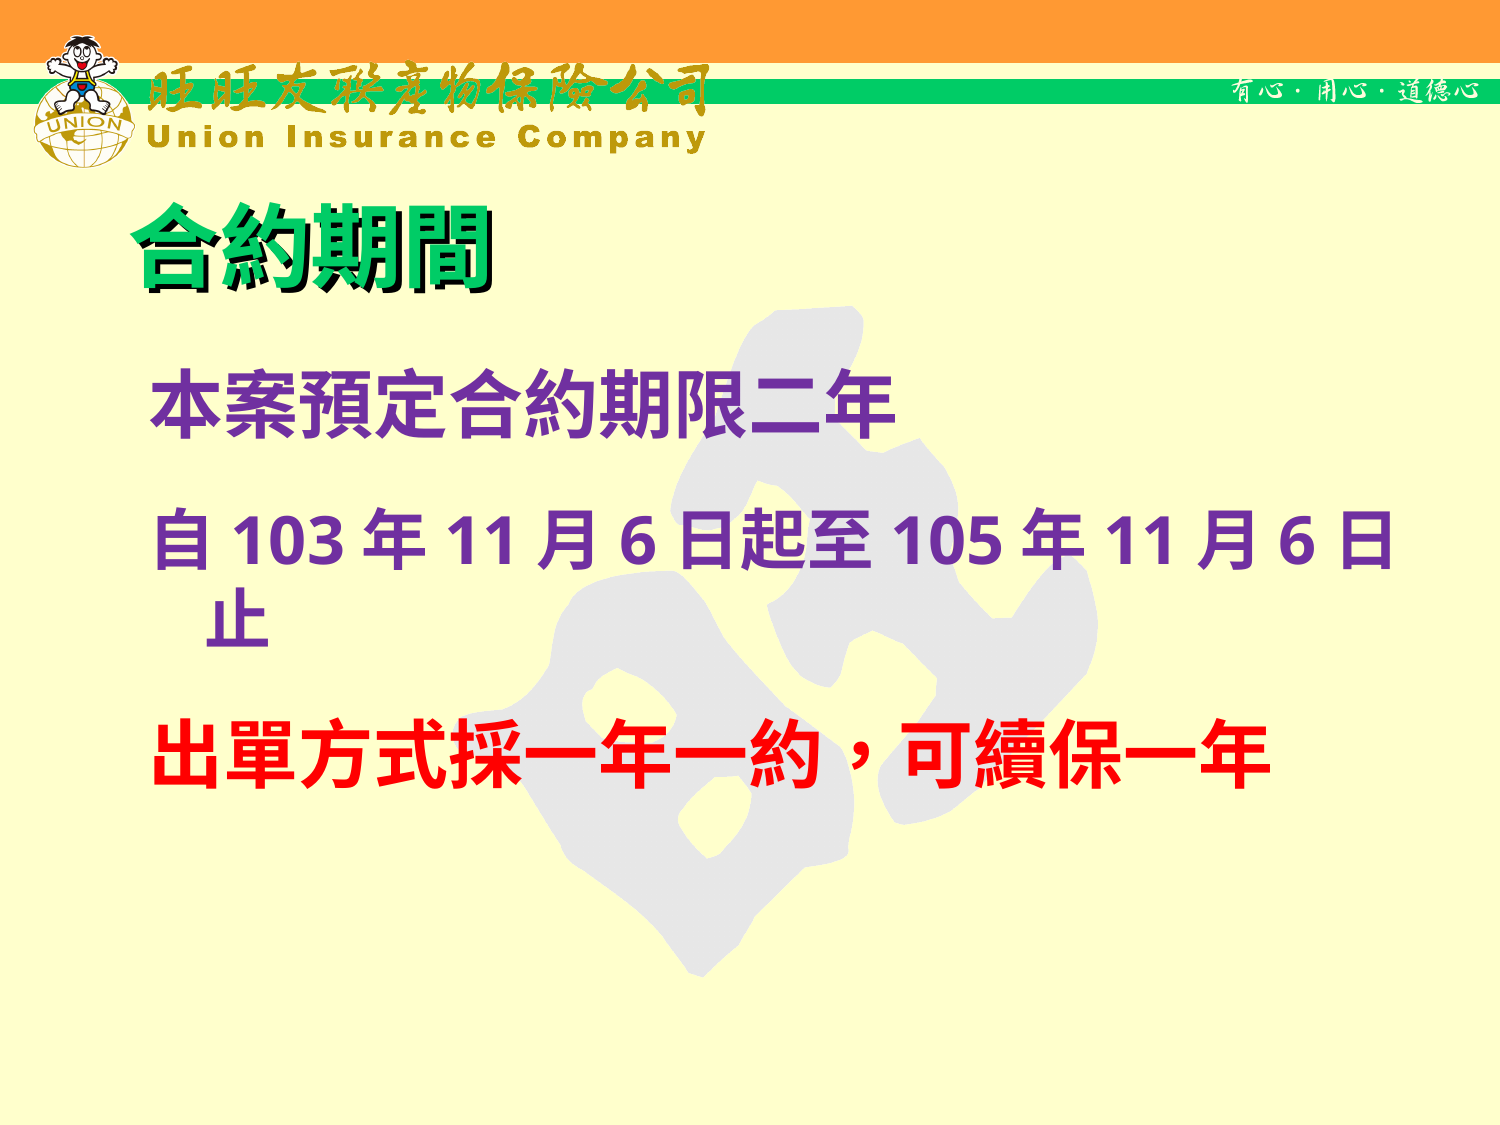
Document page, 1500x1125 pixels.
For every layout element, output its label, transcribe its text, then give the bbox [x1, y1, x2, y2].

list 本案預定合約期限二年 自103年11月6日起至105年11月6日止 出單方式採一年一約，可續保一年 [76, 350, 1436, 823]
title 合約期間 [112, 174, 1388, 313]
